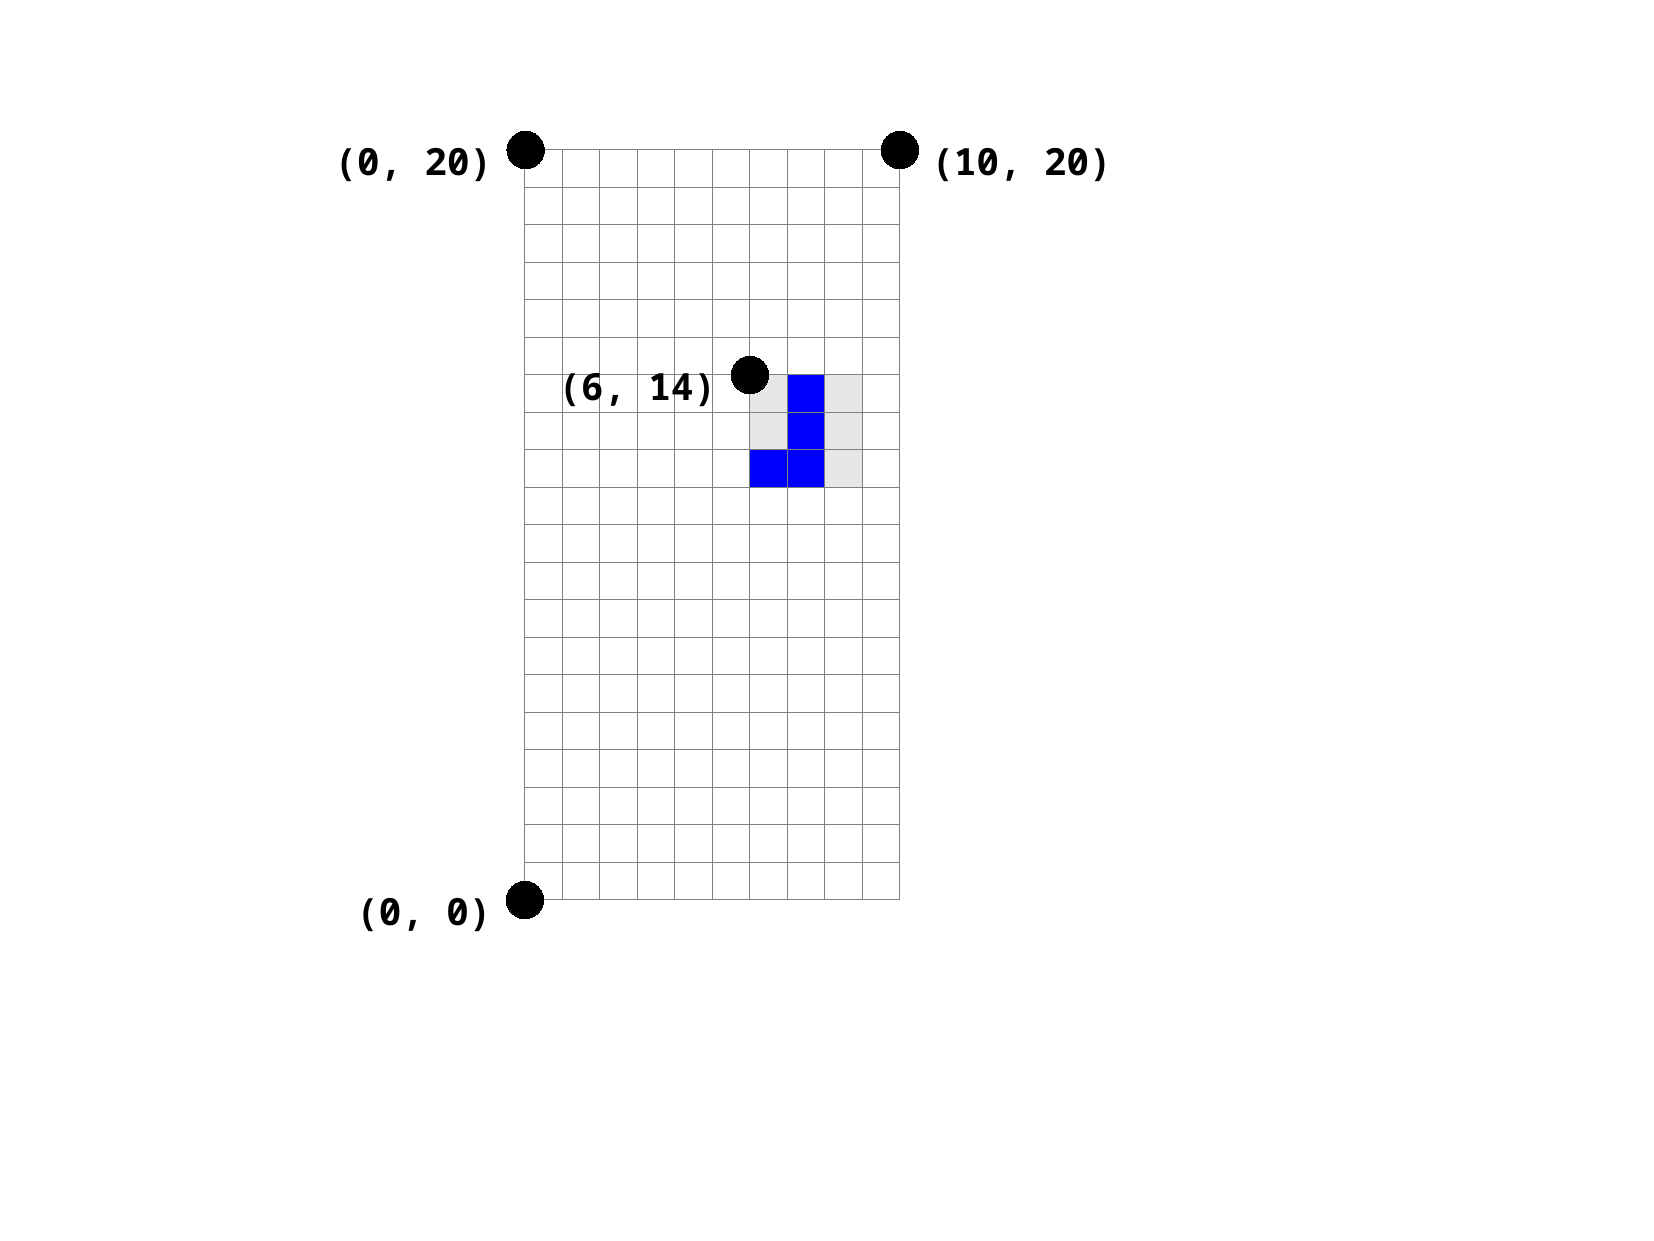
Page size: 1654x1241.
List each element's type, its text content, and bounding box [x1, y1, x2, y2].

text_box [881, 131, 916, 169]
text_box (10, 20) [916, 127, 1127, 188]
text_box [507, 131, 545, 169]
text_box (0, 0) [341, 877, 507, 938]
text_box [507, 881, 544, 919]
text_box [731, 356, 863, 488]
text_box (6, 14) [543, 352, 731, 413]
text_box (0, 20) [319, 127, 507, 188]
